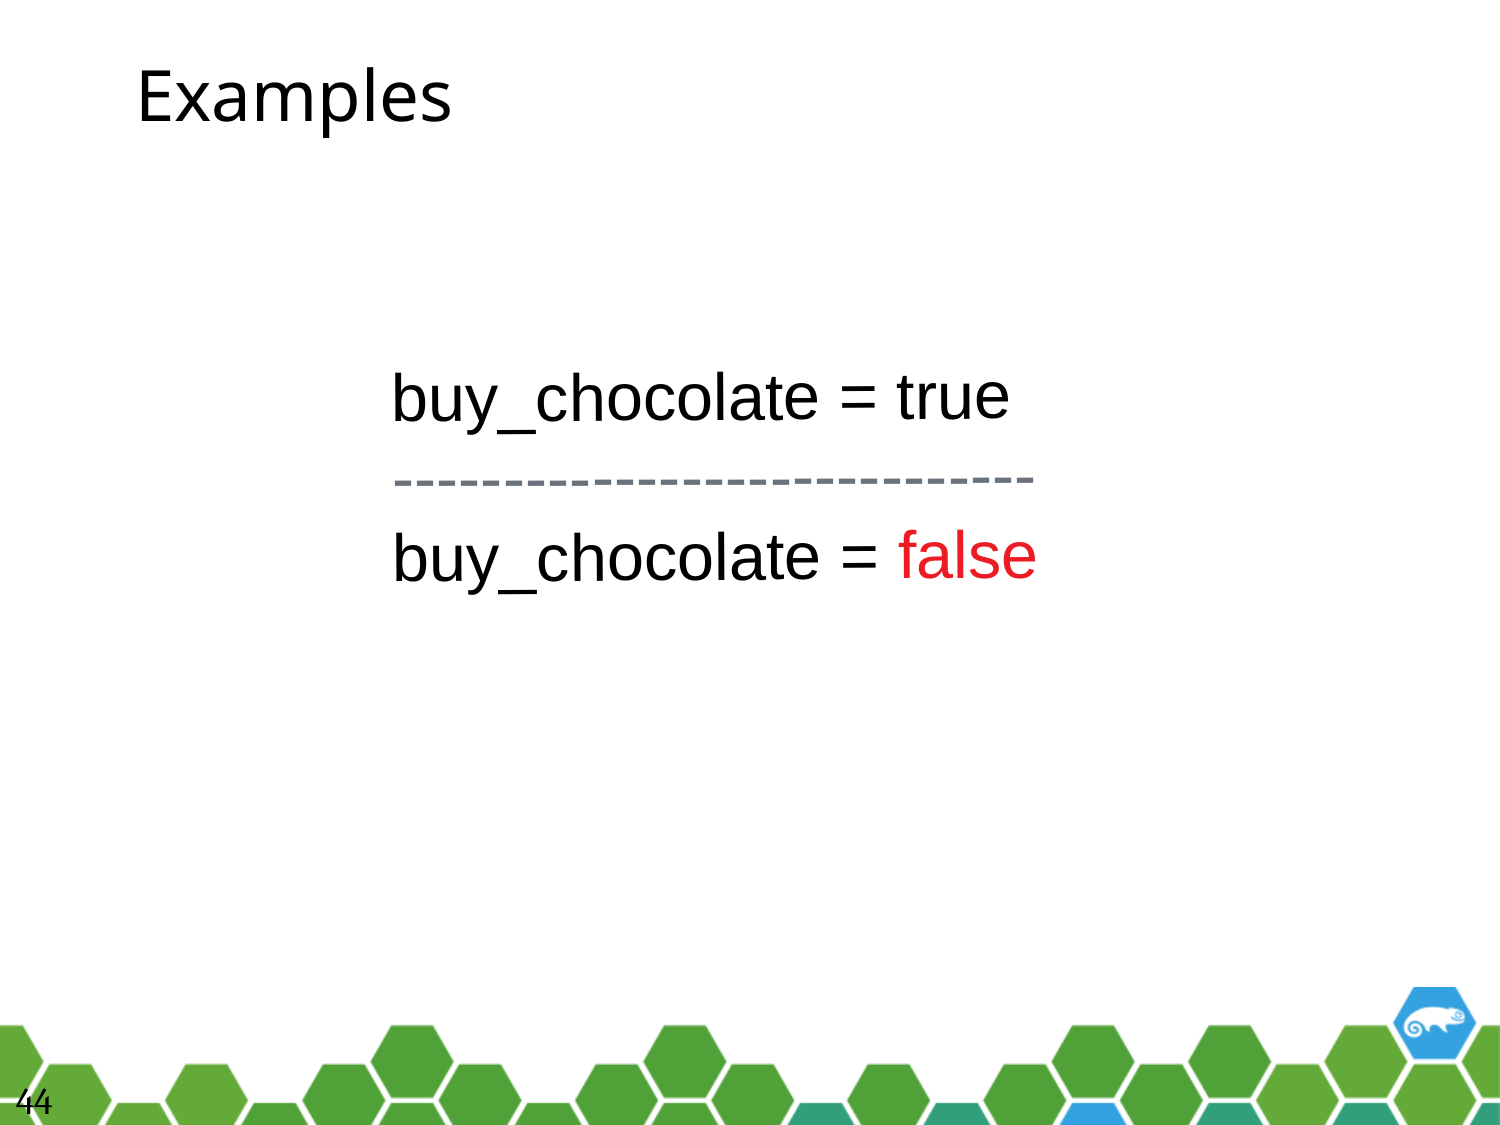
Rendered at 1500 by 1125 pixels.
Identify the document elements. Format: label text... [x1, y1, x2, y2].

picture [0, 987, 1500, 1125]
text_box Examples [134, 12, 1371, 175]
text_box buy_chocolate = true ----------------------------- buy_chocolate = false [357, 341, 1339, 942]
